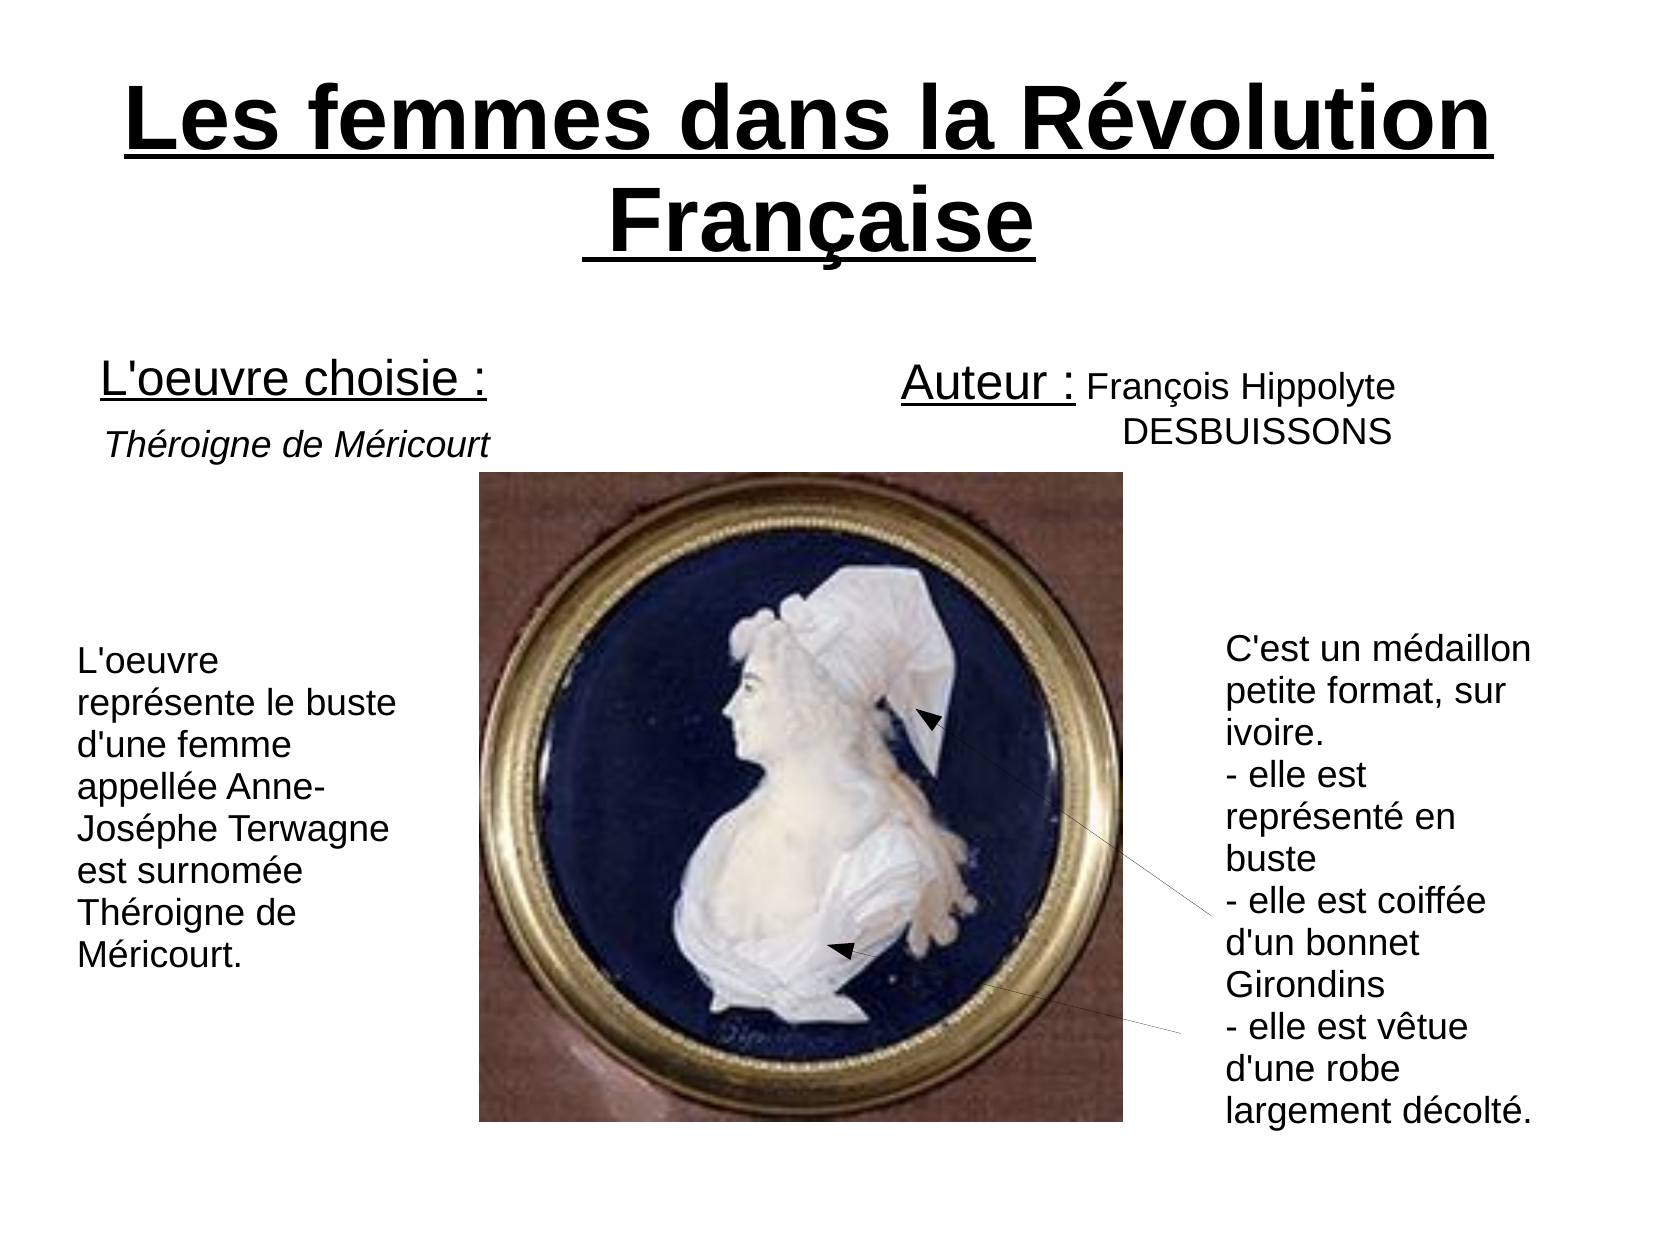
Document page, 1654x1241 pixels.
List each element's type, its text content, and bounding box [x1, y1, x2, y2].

text_box Théroigne de Méricourt [88, 415, 505, 473]
text_box C'est un médaillon petite format, sur ivoire. - elle est représenté en buste - elle est coiffée d'un bonnet Girondins - elle est vêtue d'une robe largement décolté. [1210, 620, 1569, 1140]
text_box L'oeuvre choisie : [85, 342, 502, 414]
picture [479, 472, 1123, 1123]
text_box Auteur : François Hippolyte DESBUISSONS [885, 347, 1418, 502]
text_box Les femmes dans la Révolution Française [109, 59, 1510, 279]
text_box L'oeuvre représente le buste d'une femme appellée Anne-Joséphe Terwagne est surnomée Théroigne de Méricourt. [62, 632, 417, 984]
